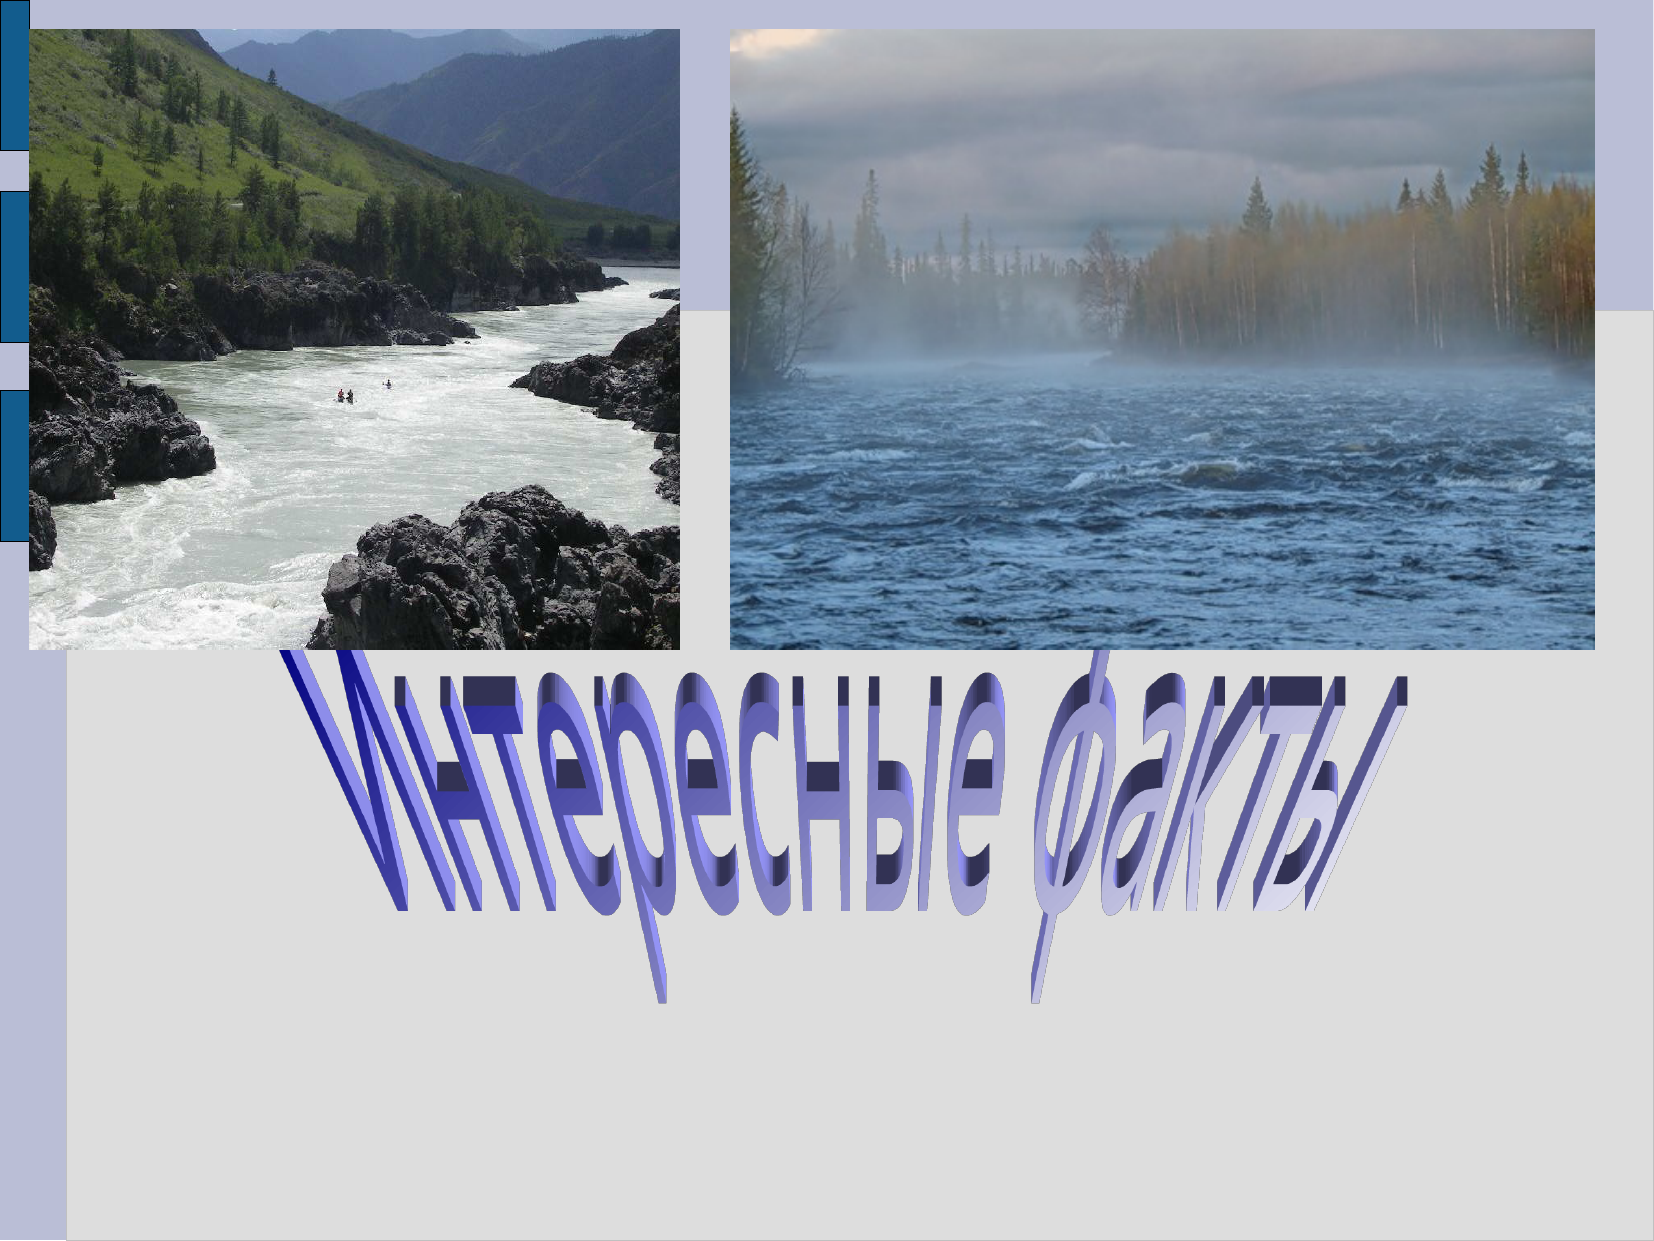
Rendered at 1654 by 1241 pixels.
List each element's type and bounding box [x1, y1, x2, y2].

picture [29, 29, 680, 650]
picture [730, 29, 1595, 650]
